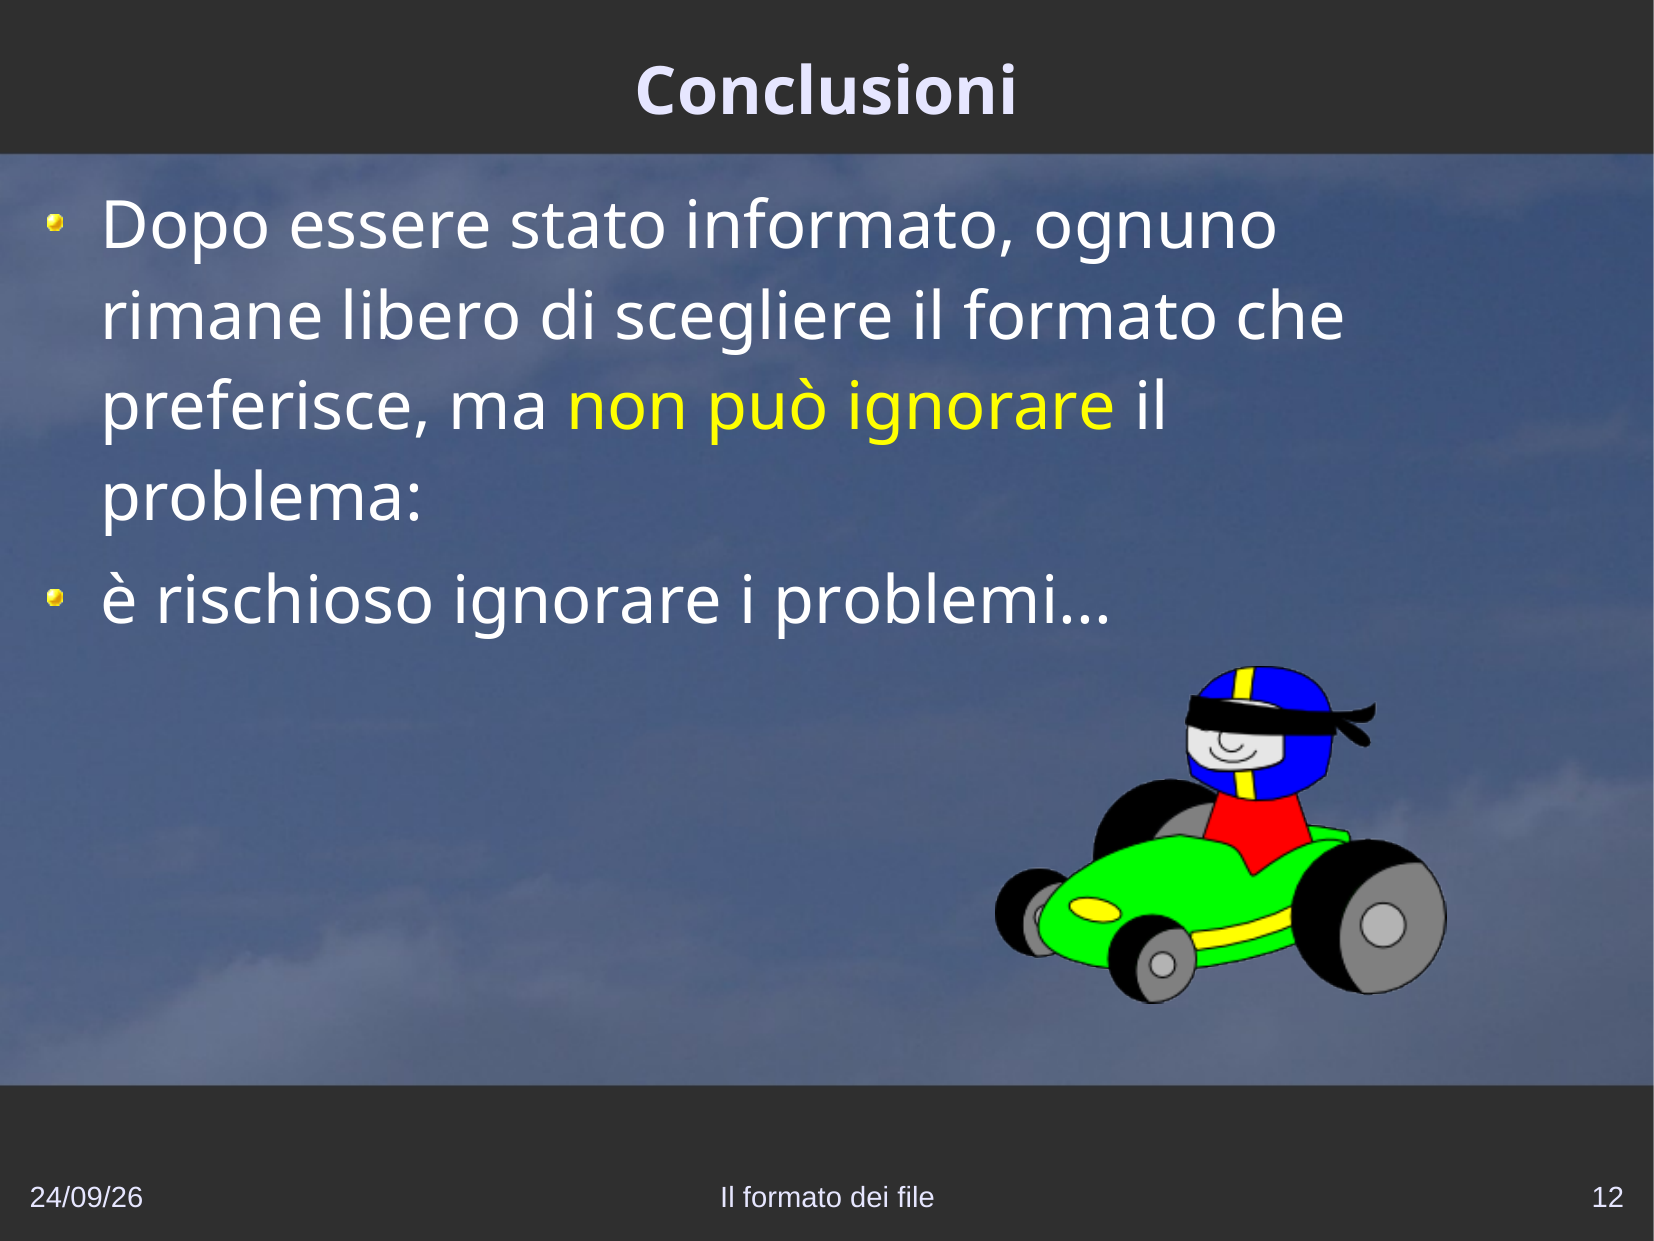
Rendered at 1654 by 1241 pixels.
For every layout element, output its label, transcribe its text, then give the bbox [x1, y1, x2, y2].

picture [0, 0, 1654, 1241]
title Conclusioni [29, 36, 1625, 141]
list Dopo essere stato informato, ognuno rimane libero di scegliere il formato che preferisce, ma non può ignorare il problema: è rischioso ignorare i problemi... [29, 177, 1506, 1049]
